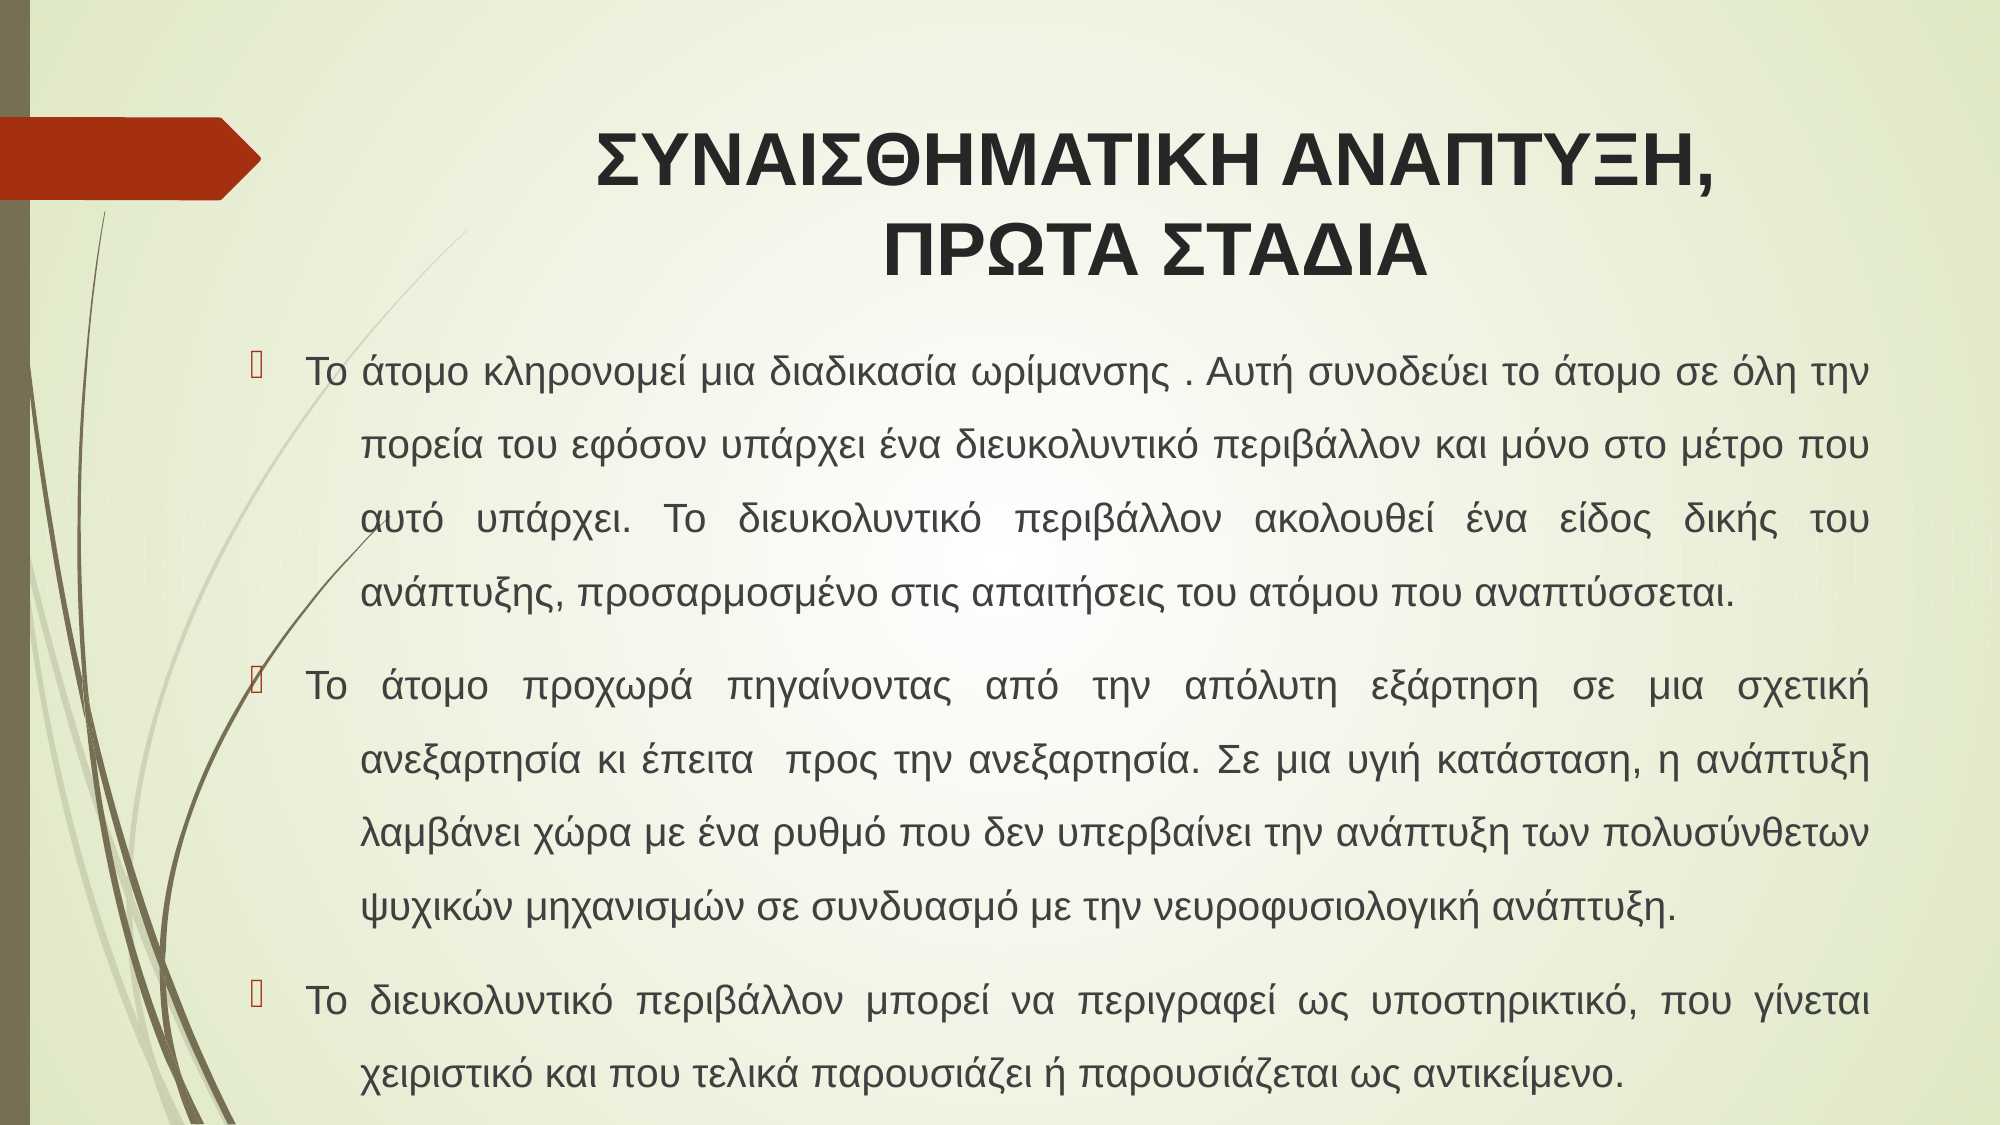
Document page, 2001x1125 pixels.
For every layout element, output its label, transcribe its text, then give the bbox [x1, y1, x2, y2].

list Το άτομο κληρονομεί μια διαδικασία ωρίμανσης . Αυτή συνοδεύει το άτομο σε όλη την πορεία του εφόσον υπάρχει ένα διευκολυντικό περιβάλλον και μόνο στο μέτρο που αυτό υπάρχει. Το διευκολυντικό περιβάλλον ακολουθεί ένα είδος δικής του ανάπτυξης, προσαρμοσμένο στις απαιτήσεις του ατόμου που αναπτύσσεται. Το άτομο προχωρά πηγαίνοντας από την απόλυτη εξάρτηση σε μια σχετική ανεξαρτησία κι έπειτα προς την ανεξαρτησία. Σε μια υγιή κατάσταση, η ανάπτυξη λαμβάνει χώρα με ένα ρυθμό που δεν υπερβαίνει την ανάπτυξη των πολυσύνθετων ψυχικών μηχανισμών σε συνδυασμό με την νευροφυσιολογική ανάπτυξη. Το διευκολυντικό περιβάλλον μπορεί να περιγραφεί ως υποστηρικτικό, που γίνεται χειριστικό και που τελικά παρουσιάζει ή παρουσιάζεται ως αντικείμενο. [234, 312, 1888, 1125]
title ΣΥΝΑΙΣΘΗΜΑΤΙΚΗ ΑΝΑΠΤΥΞΗ, ΠΡΩΤΑ ΣΤΑΔΙΑ [425, 102, 1888, 312]
